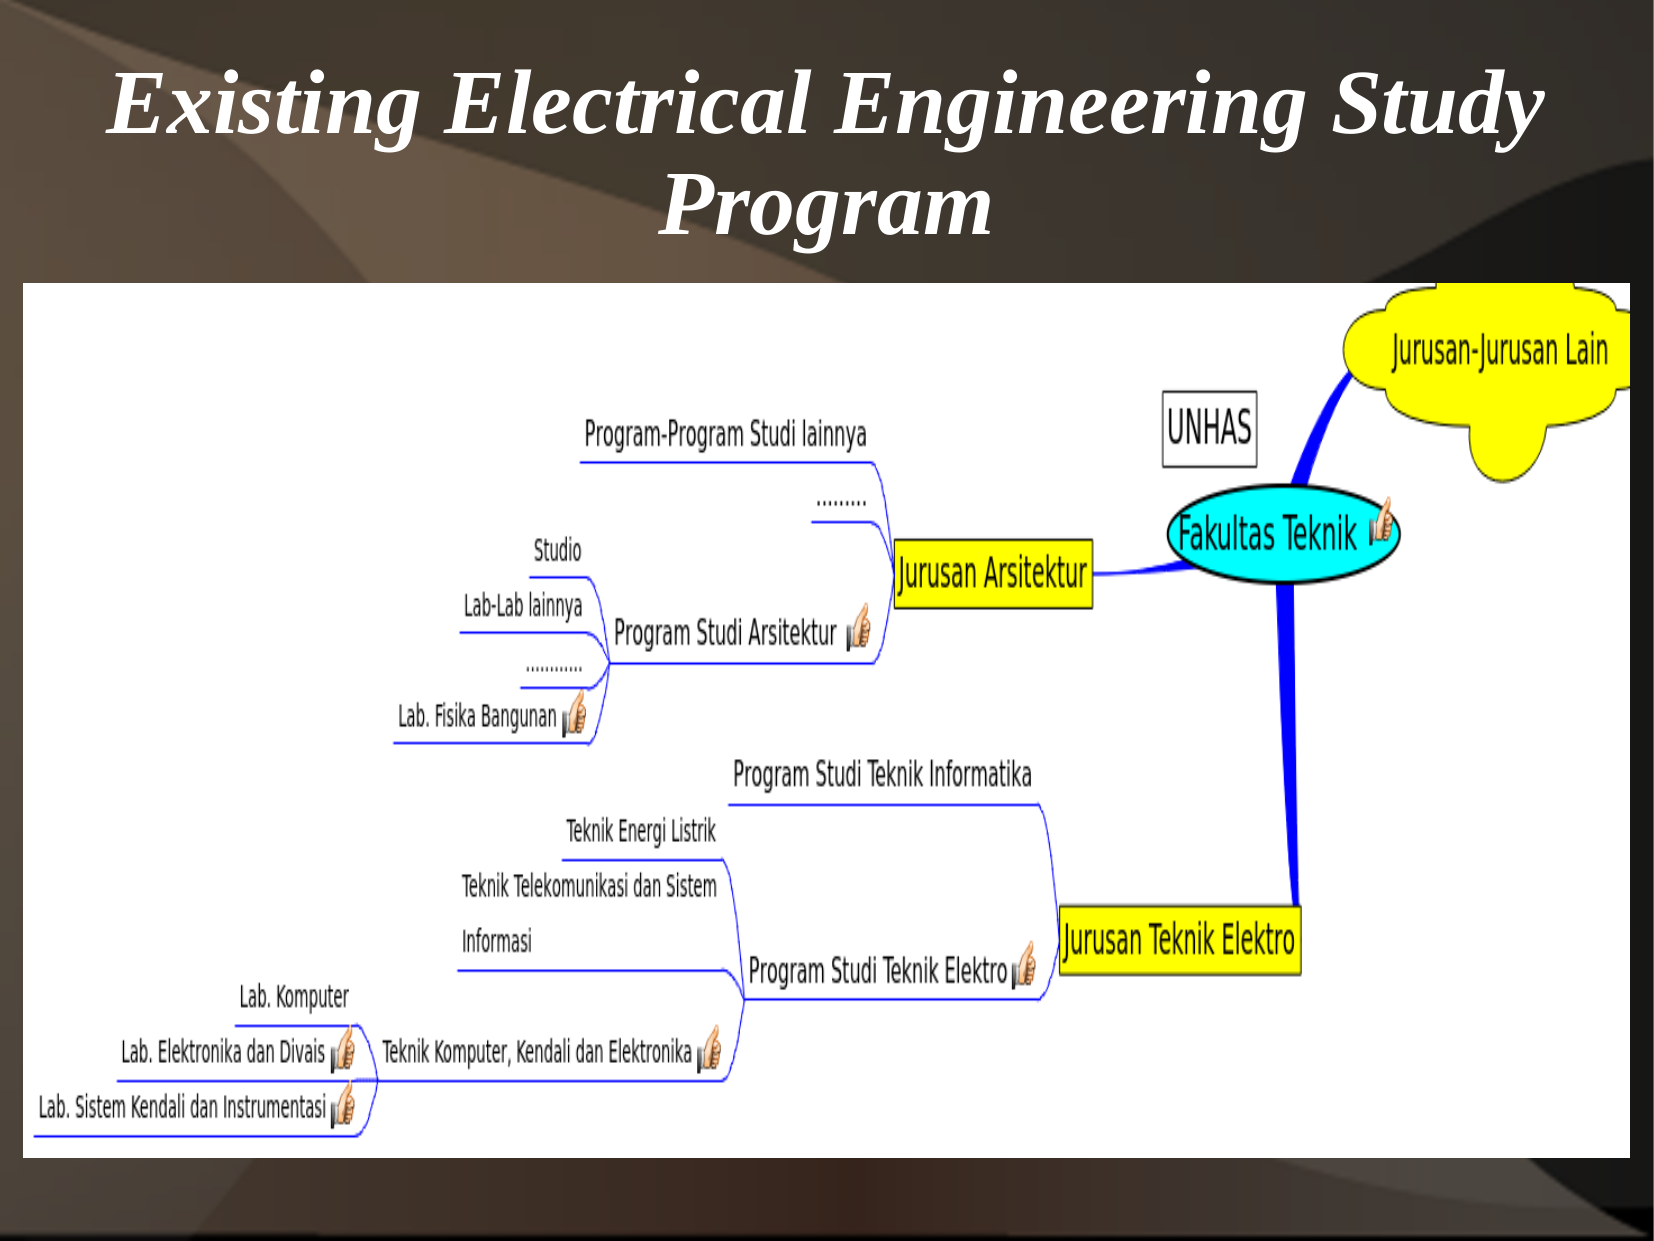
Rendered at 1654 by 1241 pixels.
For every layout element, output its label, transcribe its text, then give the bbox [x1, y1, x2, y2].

title Existing Electrical Engineering Study Program [82, 49, 1571, 257]
picture [0, 0, 1654, 1241]
